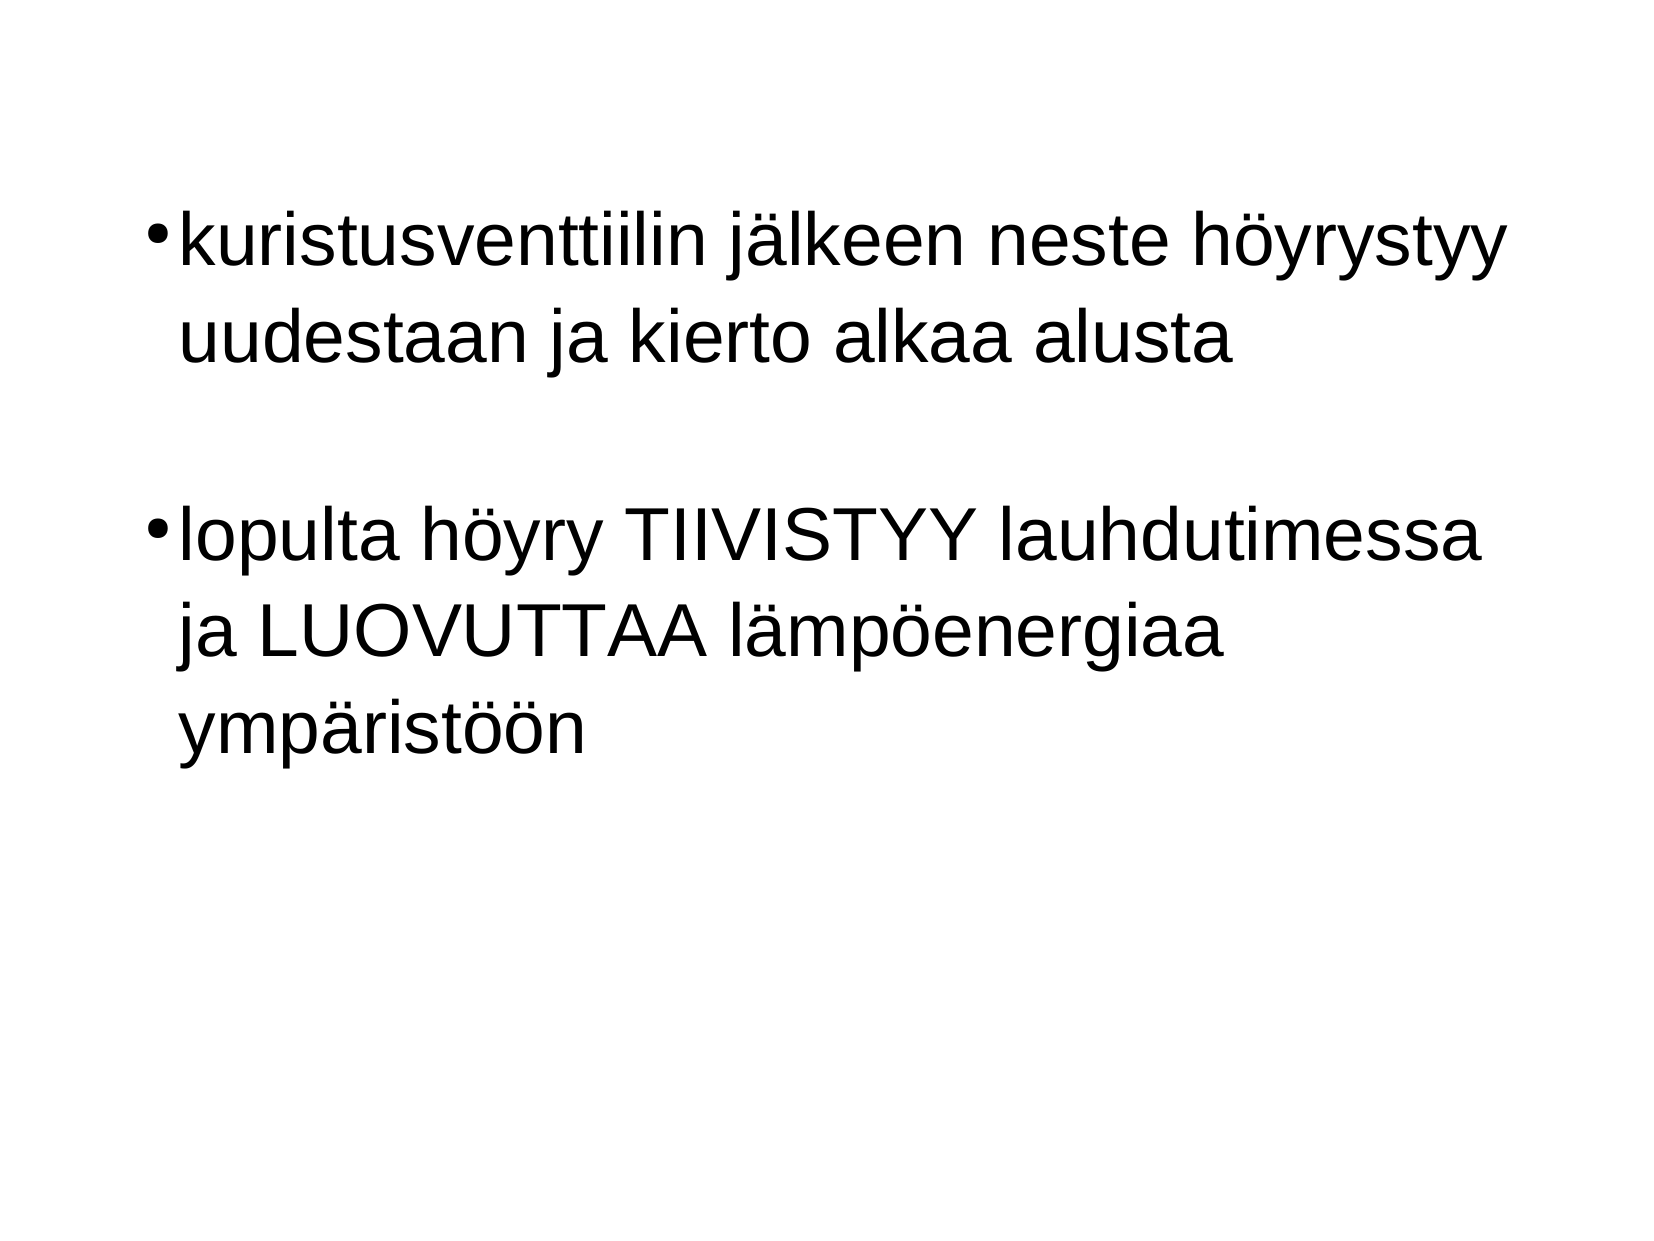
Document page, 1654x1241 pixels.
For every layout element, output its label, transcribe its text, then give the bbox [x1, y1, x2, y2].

text_box kuristusventtiilin jälkeen neste höyrystyy uudestaan ja kierto alkaa alusta lopulta höyry TIIVISTYY lauhdutimessa ja LUOVUTTAA lämpöenergiaa ympäristöön [129, 177, 1556, 925]
